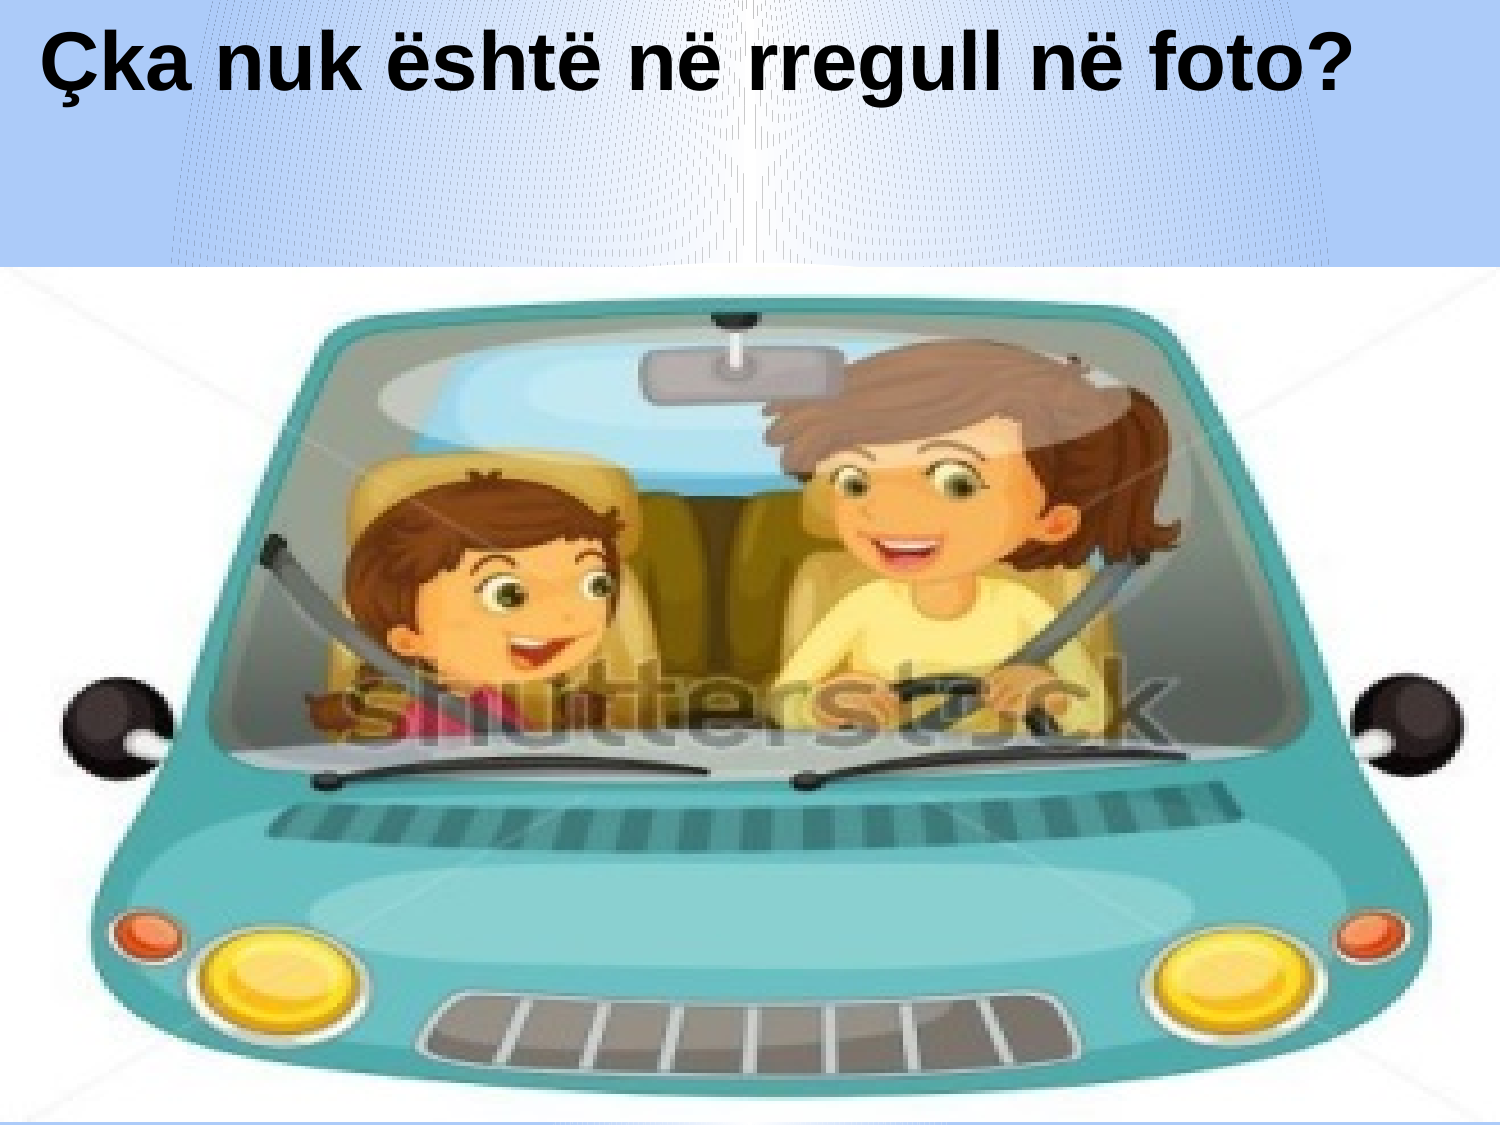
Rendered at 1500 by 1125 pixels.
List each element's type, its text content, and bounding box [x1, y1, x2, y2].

text_box Çka nuk është në rregull në foto? [1, 0, 1500, 267]
picture [0, 267, 1500, 1123]
